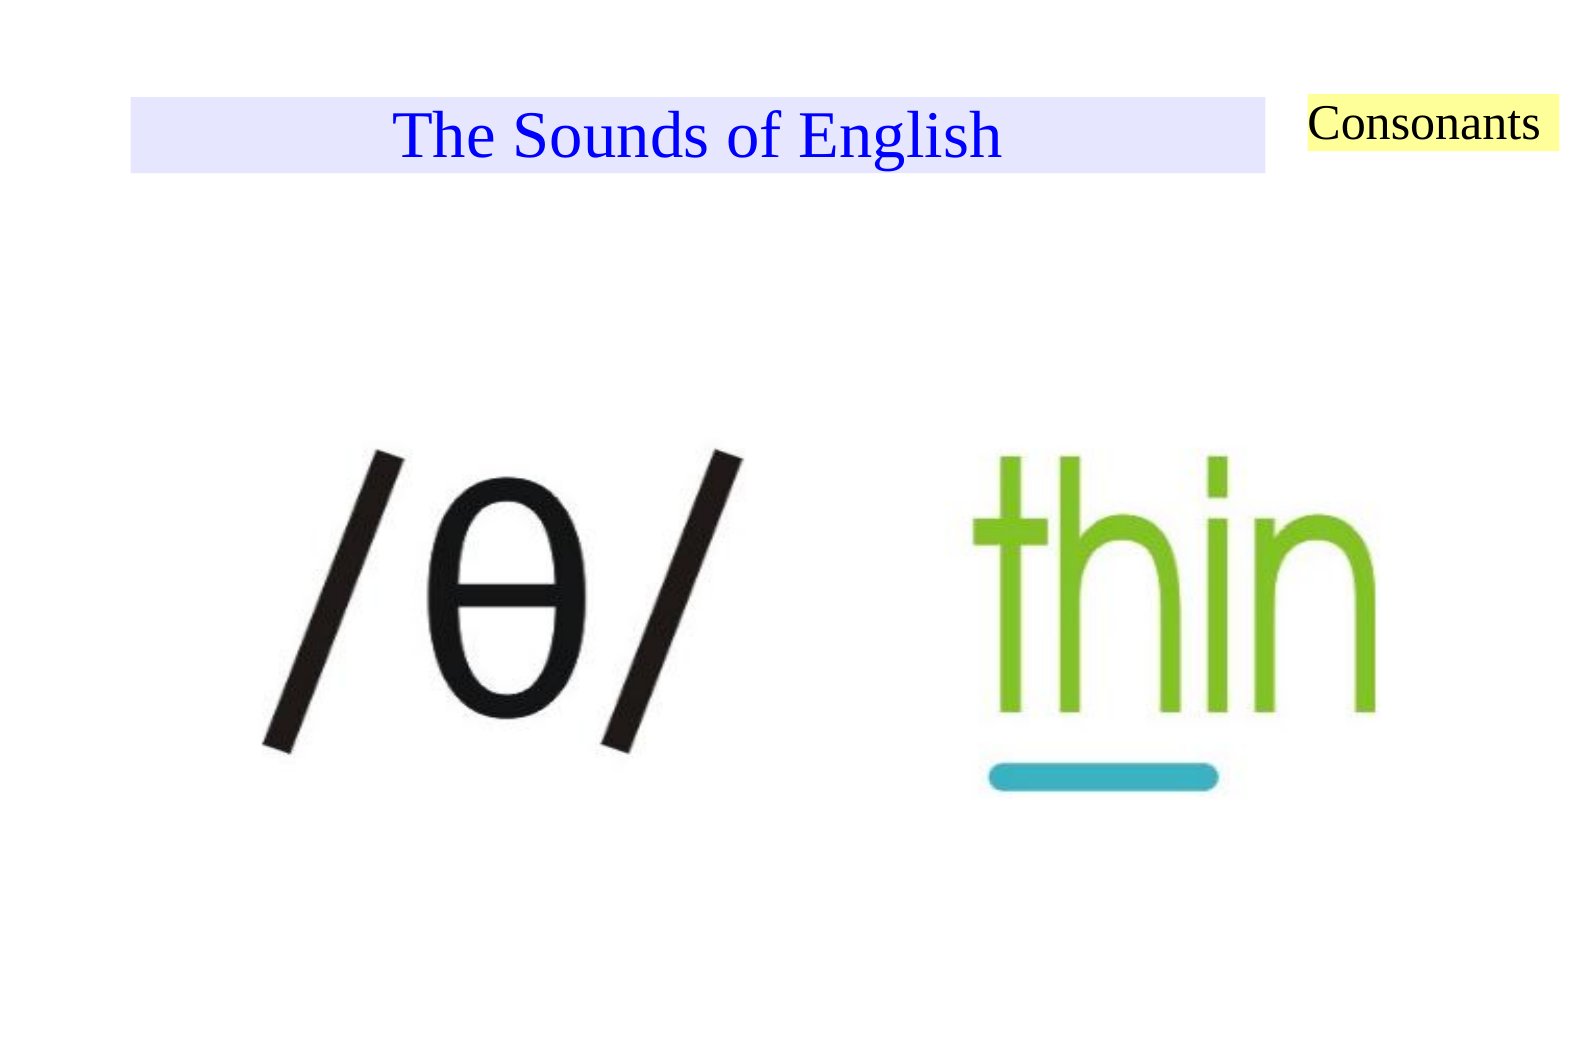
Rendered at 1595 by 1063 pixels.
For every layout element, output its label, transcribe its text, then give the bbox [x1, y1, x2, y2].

text_box The Sounds of English [130, 97, 1266, 174]
text_box Consonants [1307, 94, 1560, 152]
picture [146, 206, 1480, 1014]
